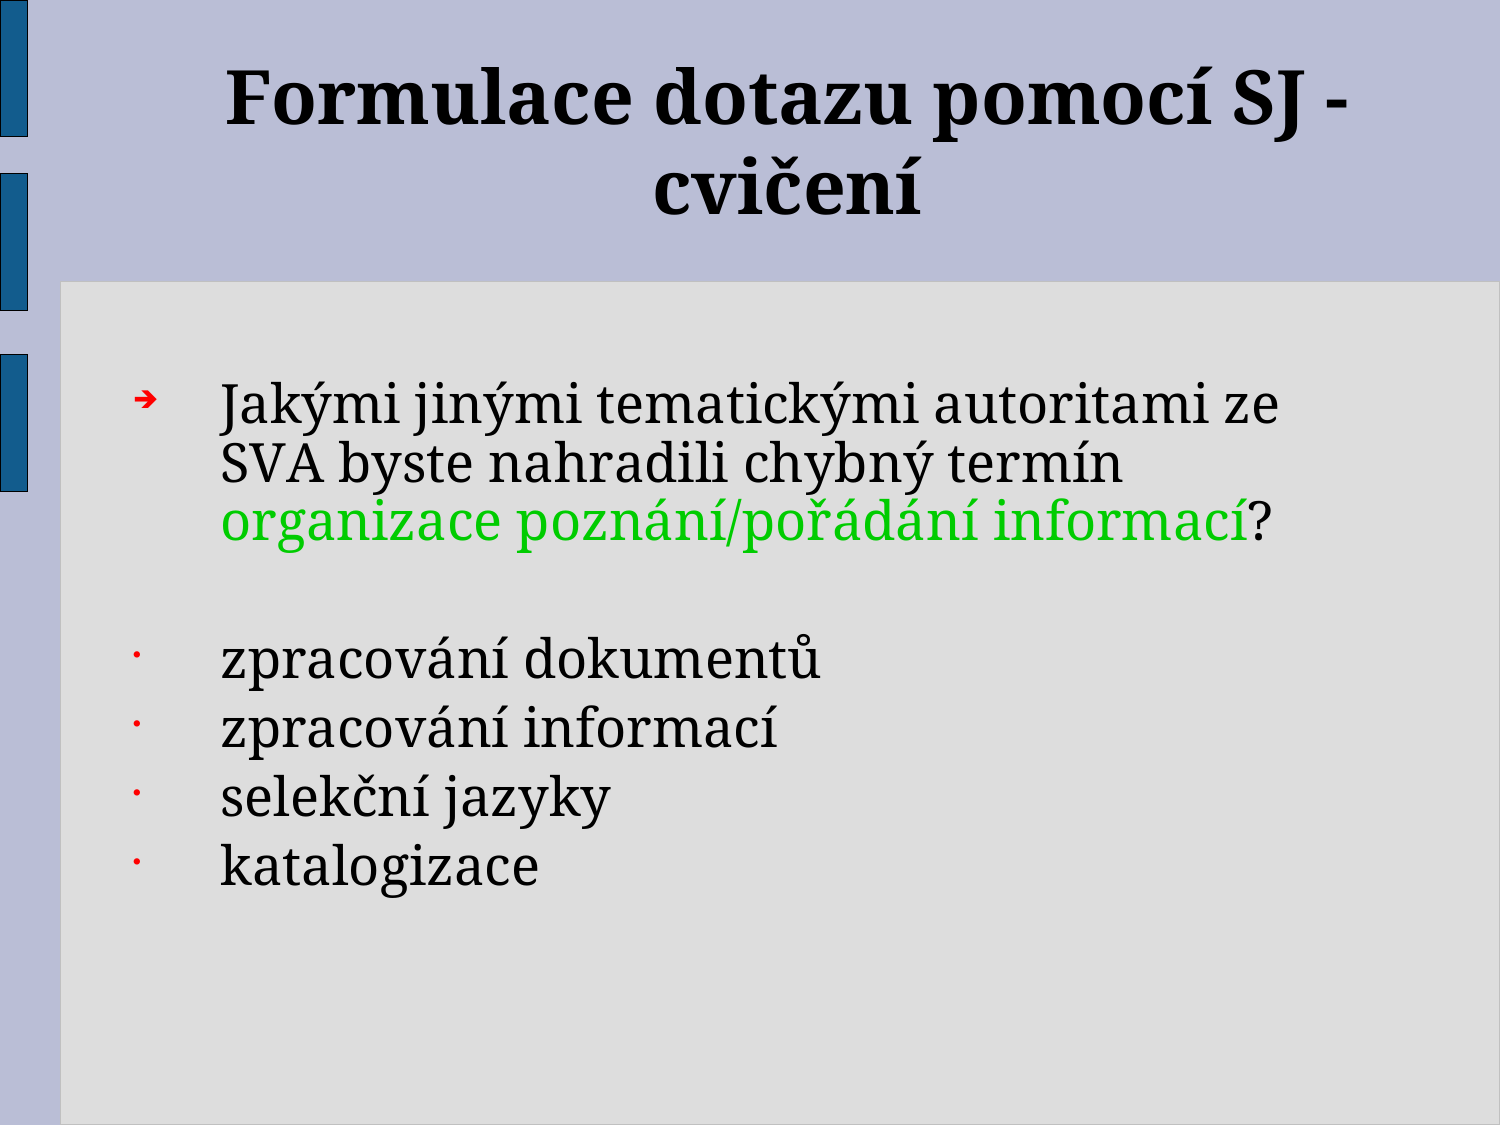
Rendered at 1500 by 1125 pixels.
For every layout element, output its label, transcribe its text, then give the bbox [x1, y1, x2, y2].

title Formulace dotazu pomocí SJ - cvičení [150, 41, 1426, 238]
list Jakými jinými tematickými autoritami ze SVA byste nahradili chybný termín organizace poznání/pořádání informací? zpracování dokumentů zpracování informací selekční jazyky katalogizace [118, 304, 1394, 1048]
